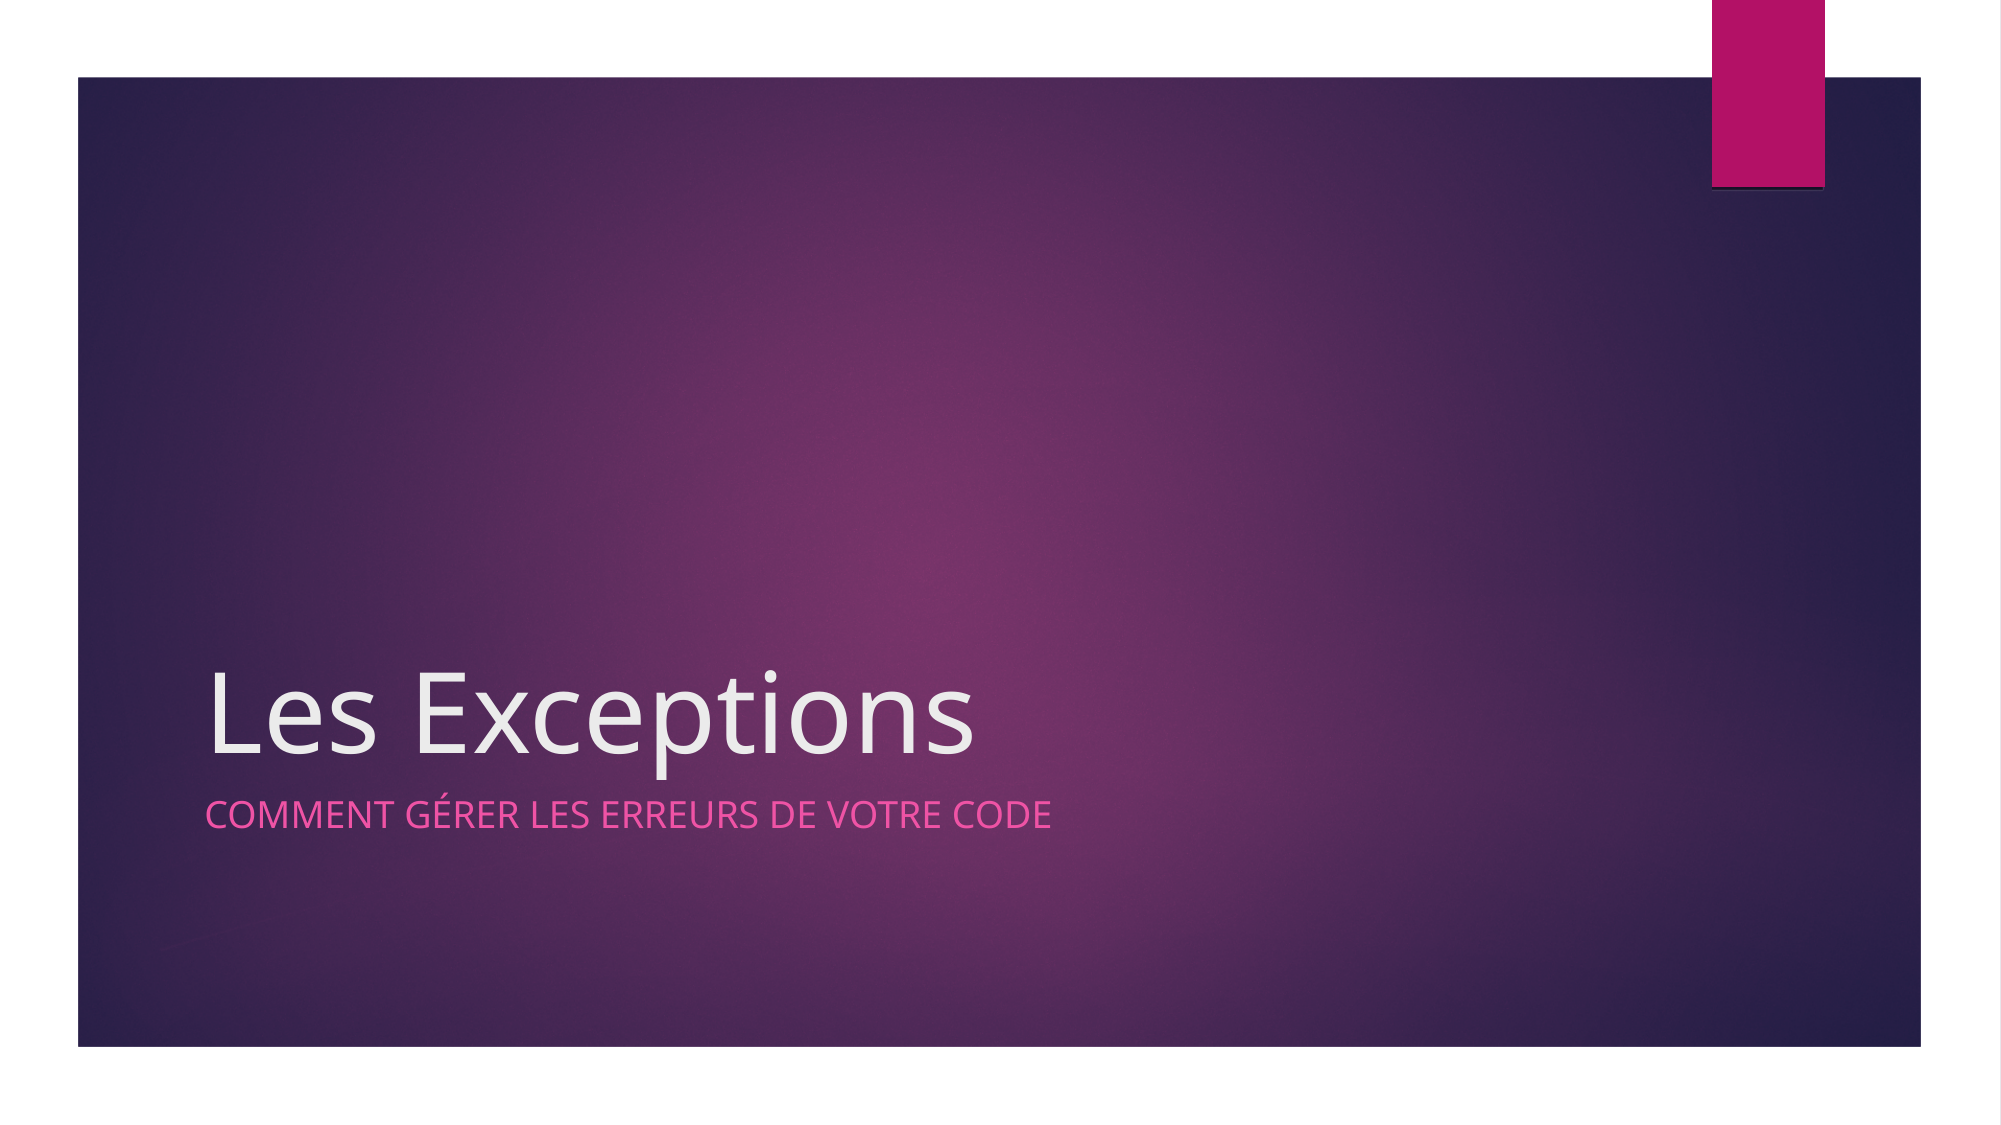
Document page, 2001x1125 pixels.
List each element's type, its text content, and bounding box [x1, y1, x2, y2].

subtitle Comment gérer les erreurs de votre code [189, 783, 1638, 926]
title Les Exceptions [189, 344, 1638, 783]
